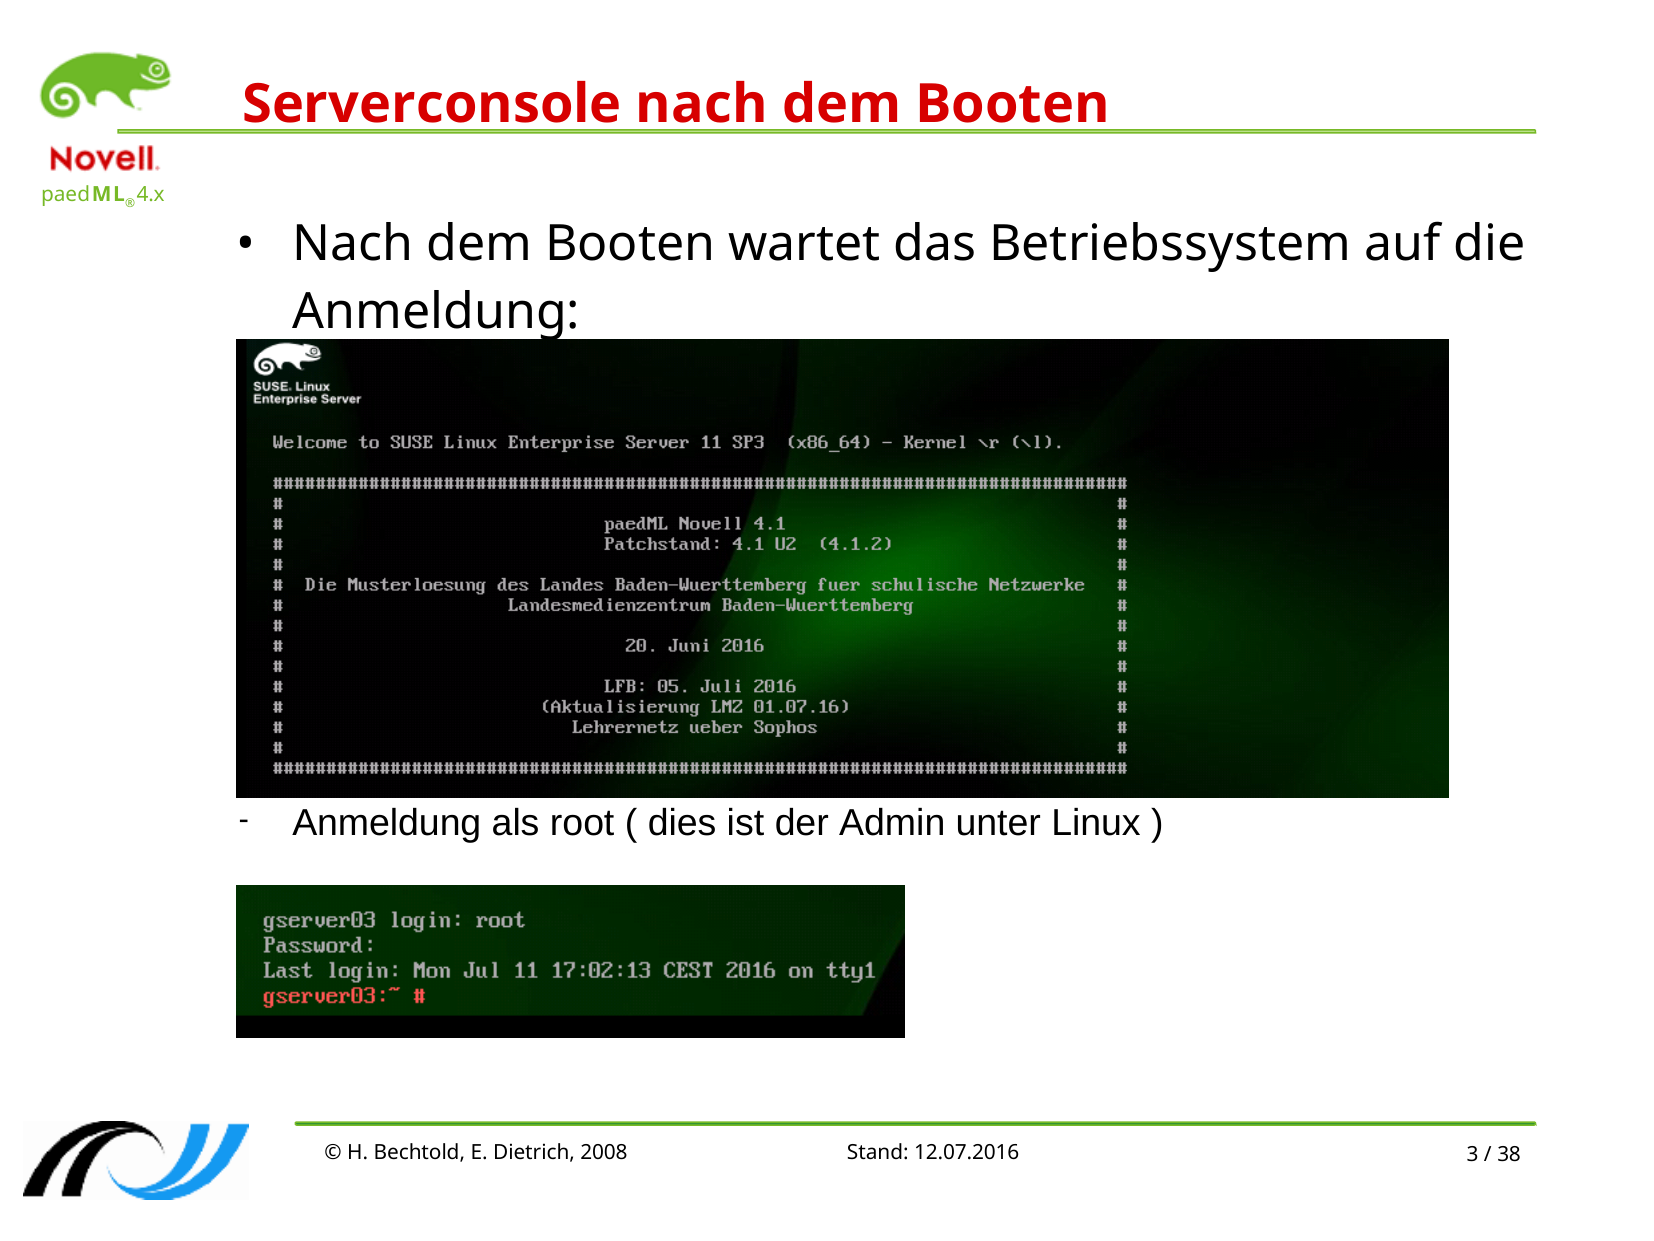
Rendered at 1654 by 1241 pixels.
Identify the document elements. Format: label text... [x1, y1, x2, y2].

list Nach dem Booten wartet das Betriebssystem auf die Anmeldung: [236, 206, 1565, 388]
text_box Anmeldung als root ( dies ist der Admin unter Linux ) [206, 797, 1506, 855]
picture [236, 339, 1449, 798]
picture [23, 1121, 249, 1200]
picture [236, 885, 905, 1038]
picture [26, 35, 184, 193]
title Serverconsole nach dem Booten [242, 68, 1577, 135]
